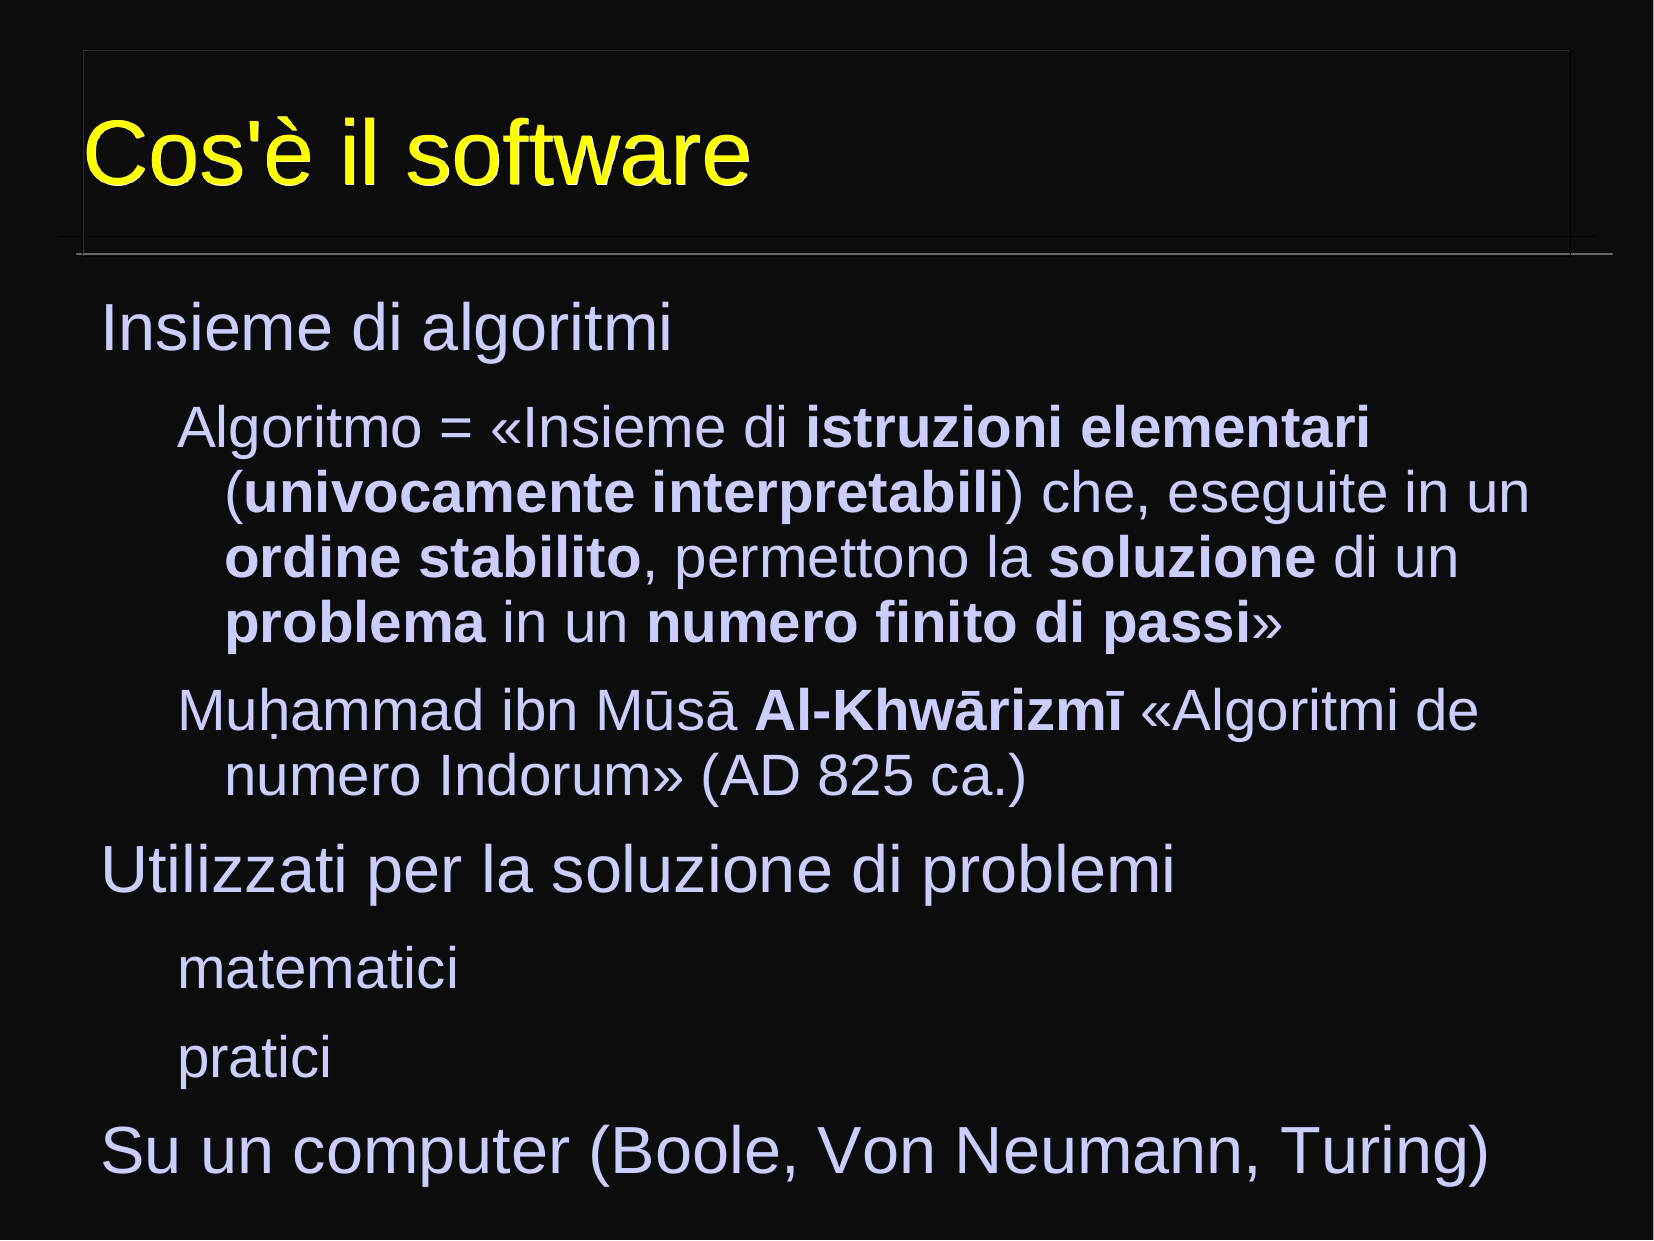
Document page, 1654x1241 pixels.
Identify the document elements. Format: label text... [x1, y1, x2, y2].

list Insieme di algoritmi Algoritmo = «Insieme di istruzioni elementari (univocamente interpretabili) che, eseguite in un ordine stabilito, permettono la soluzione di un problema in un numero finito di passi» Muḥammad ibn Mūsā Al-Khwārizmī «Algoritmi de numero Indorum» (AD 825 ca.) Utilizzati per la soluzione di problemi matematici pratici Su un computer (Boole, Von Neumann, Turing) [82, 290, 1571, 1189]
title Cos'è il software [82, 49, 1571, 257]
